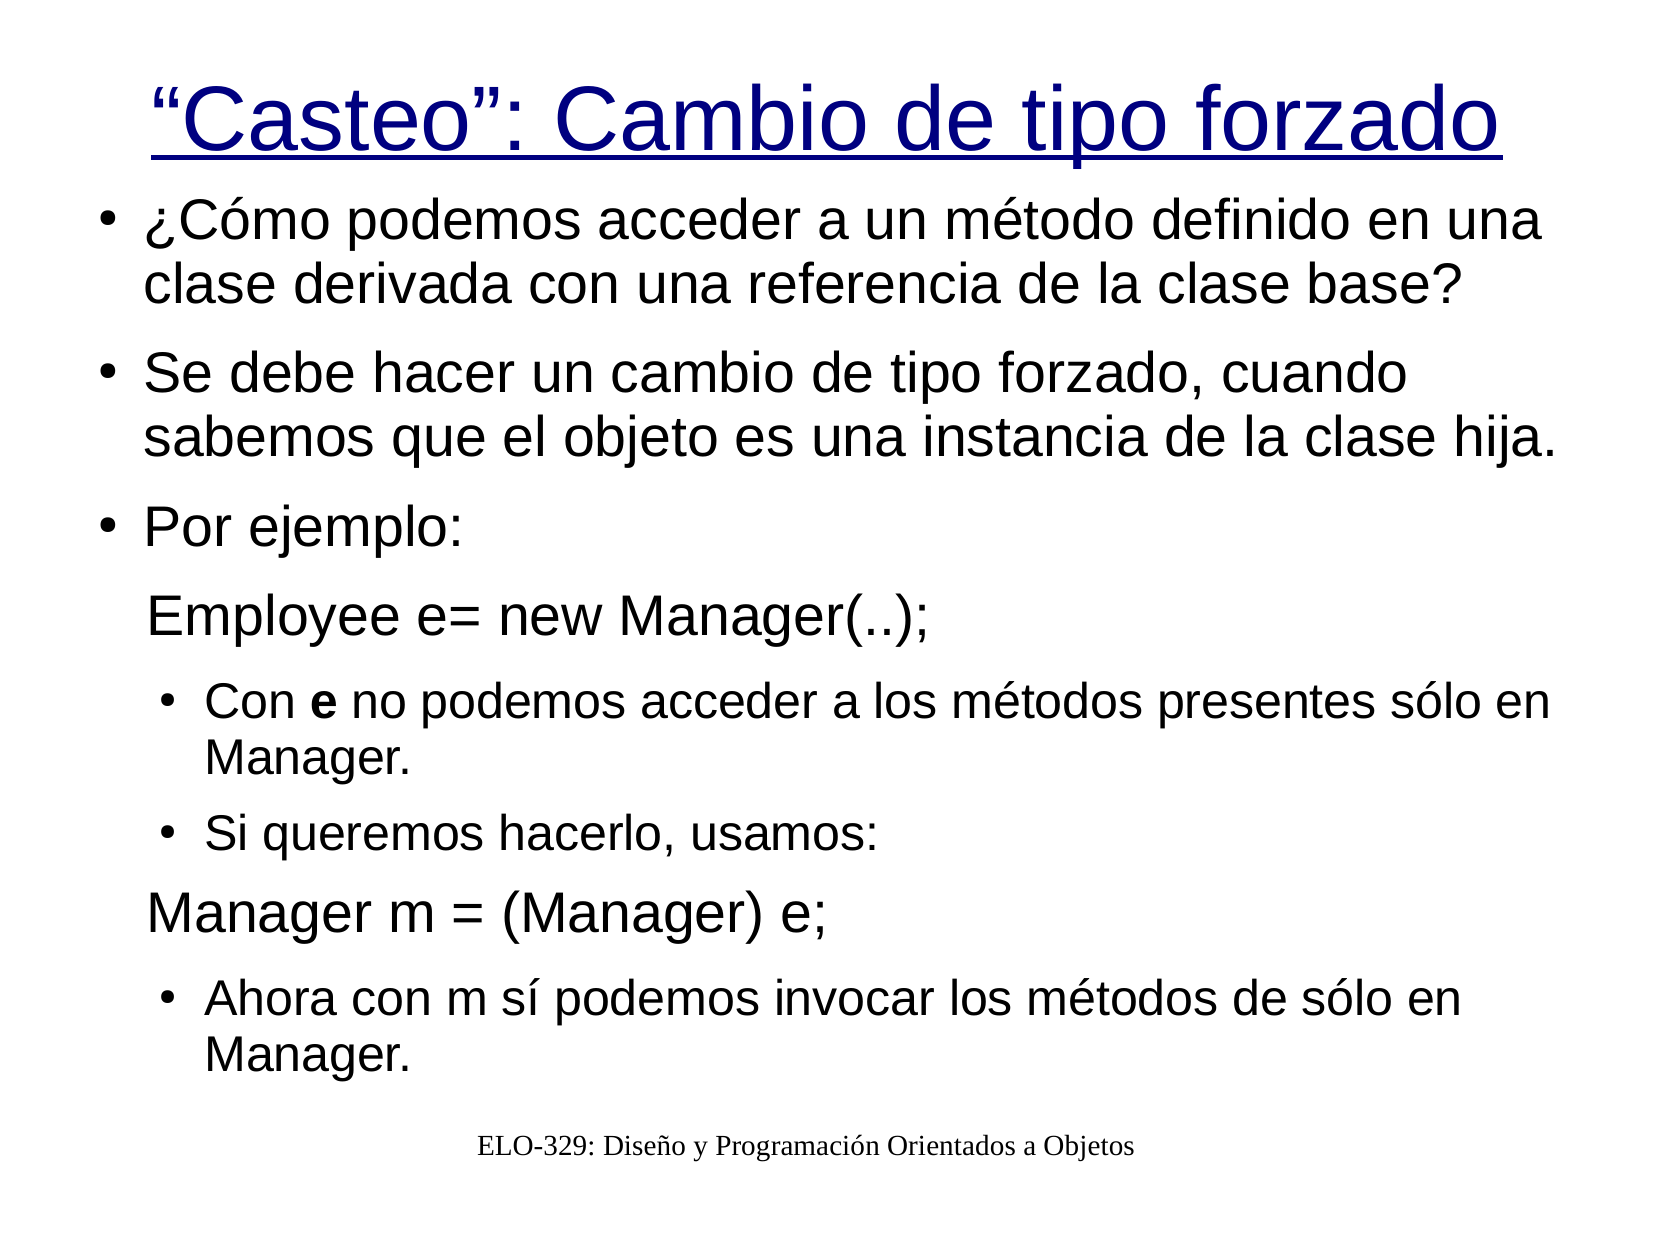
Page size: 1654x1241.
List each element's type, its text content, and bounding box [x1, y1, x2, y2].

title “Casteo”: Cambio de tipo forzado [82, 49, 1571, 187]
list ¿Cómo podemos acceder a un método definido en una clase derivada con una referencia de la clase base? Se debe hacer un cambio de tipo forzado, cuando sabemos que el objeto es una instancia de la clase hija. Por ejemplo: Employee e= new Manager(..); Con e no podemos acceder a los métodos presentes sólo en Manager. Si queremos hacerlo, usamos: Manager m = (Manager) e; Ahora con m sí podemos invocar los métodos de sólo en Manager. [82, 187, 1576, 1126]
